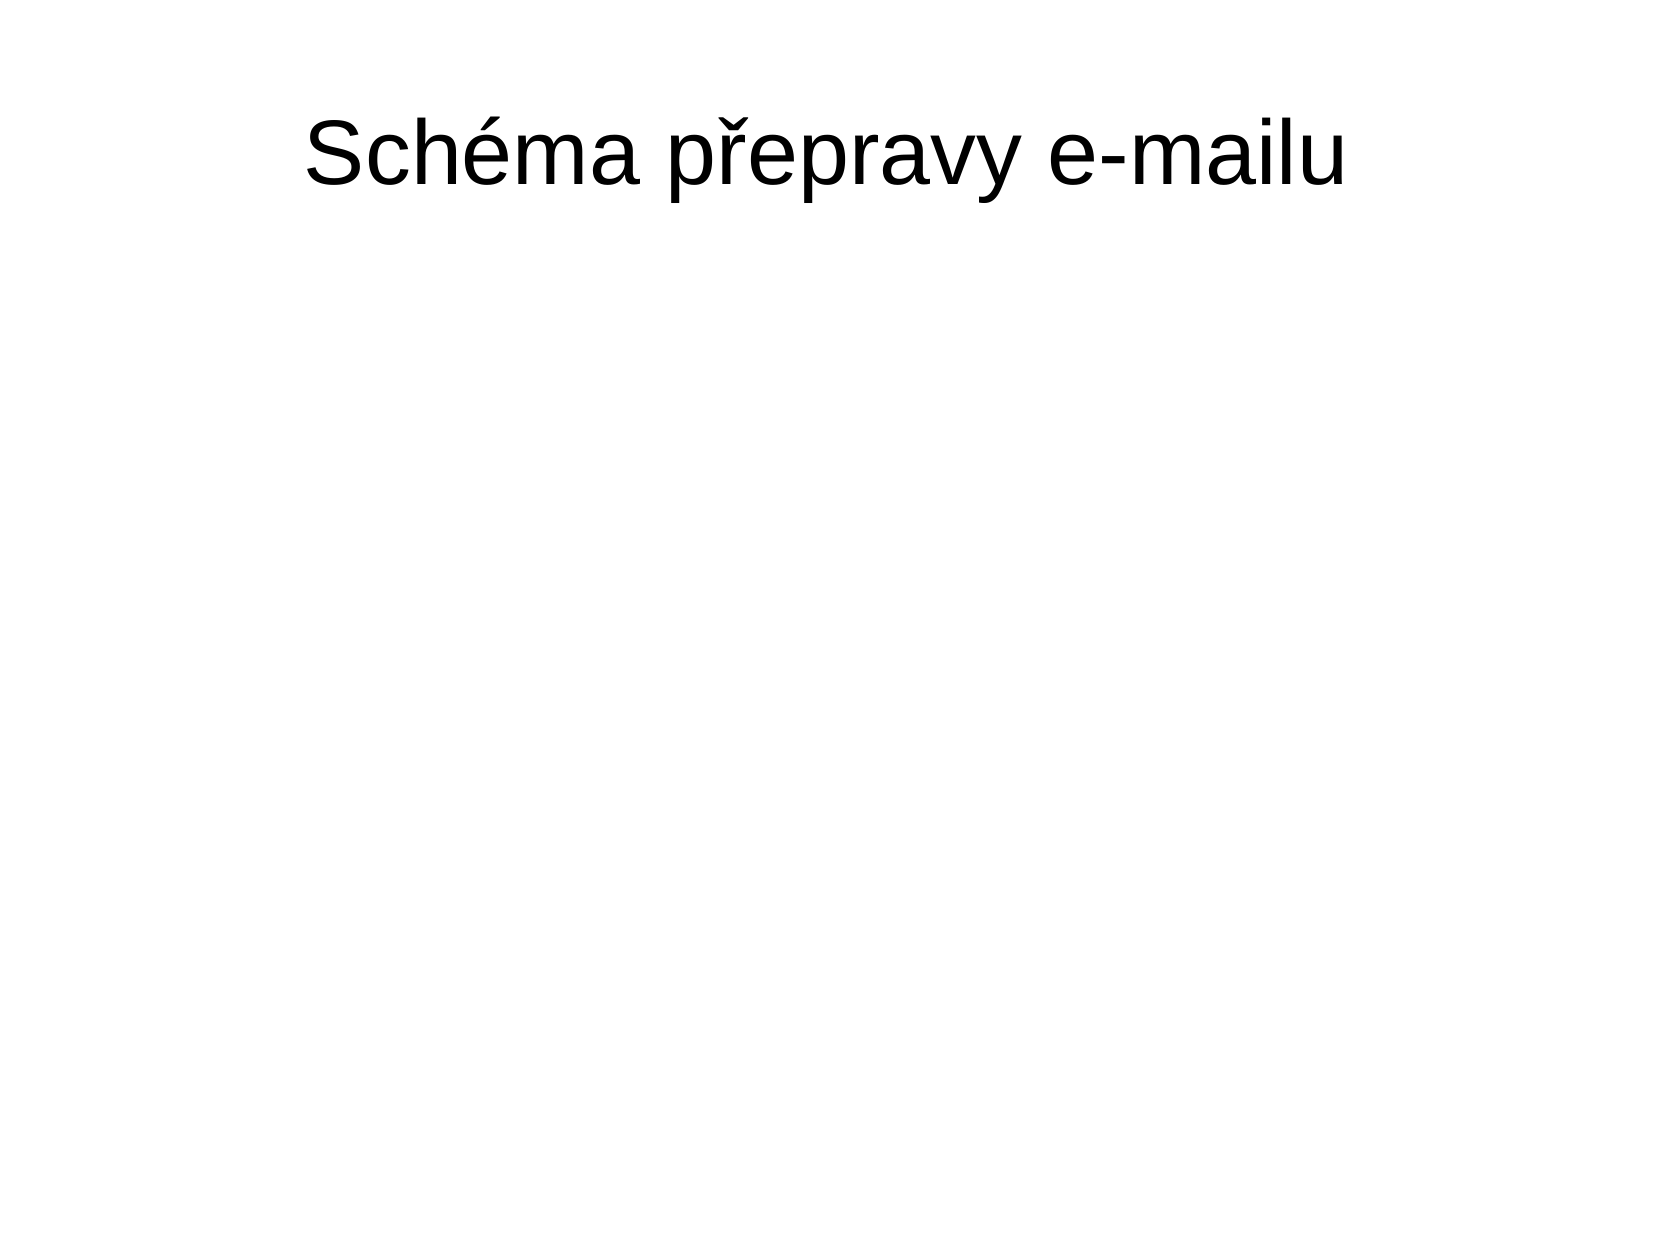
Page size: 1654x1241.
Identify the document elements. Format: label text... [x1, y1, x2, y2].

title Schéma přepravy e-mailu [82, 49, 1571, 257]
